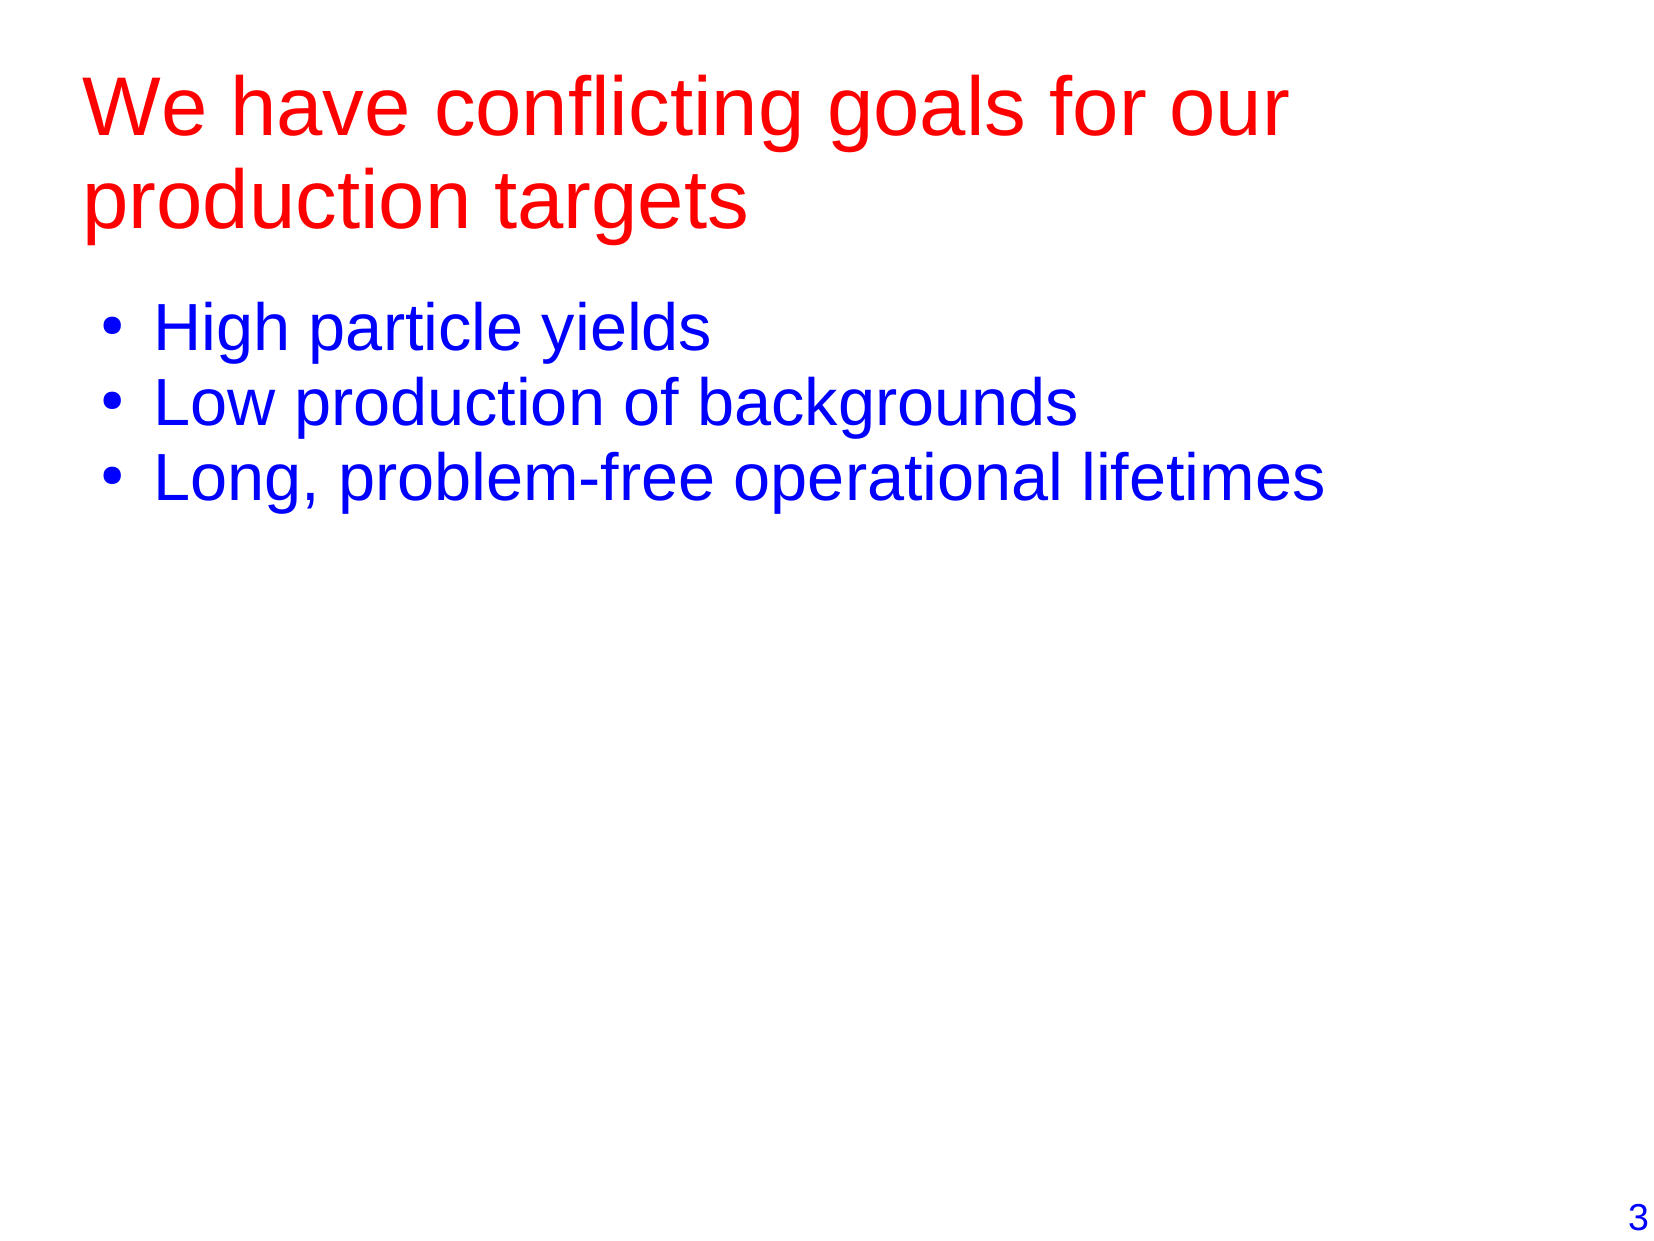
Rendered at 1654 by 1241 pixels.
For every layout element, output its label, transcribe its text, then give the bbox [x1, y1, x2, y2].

list High particle yields Low production of backgrounds Long, problem-free operational lifetimes [82, 290, 1571, 1109]
title We have conflicting goals for our production targets [82, 49, 1571, 257]
